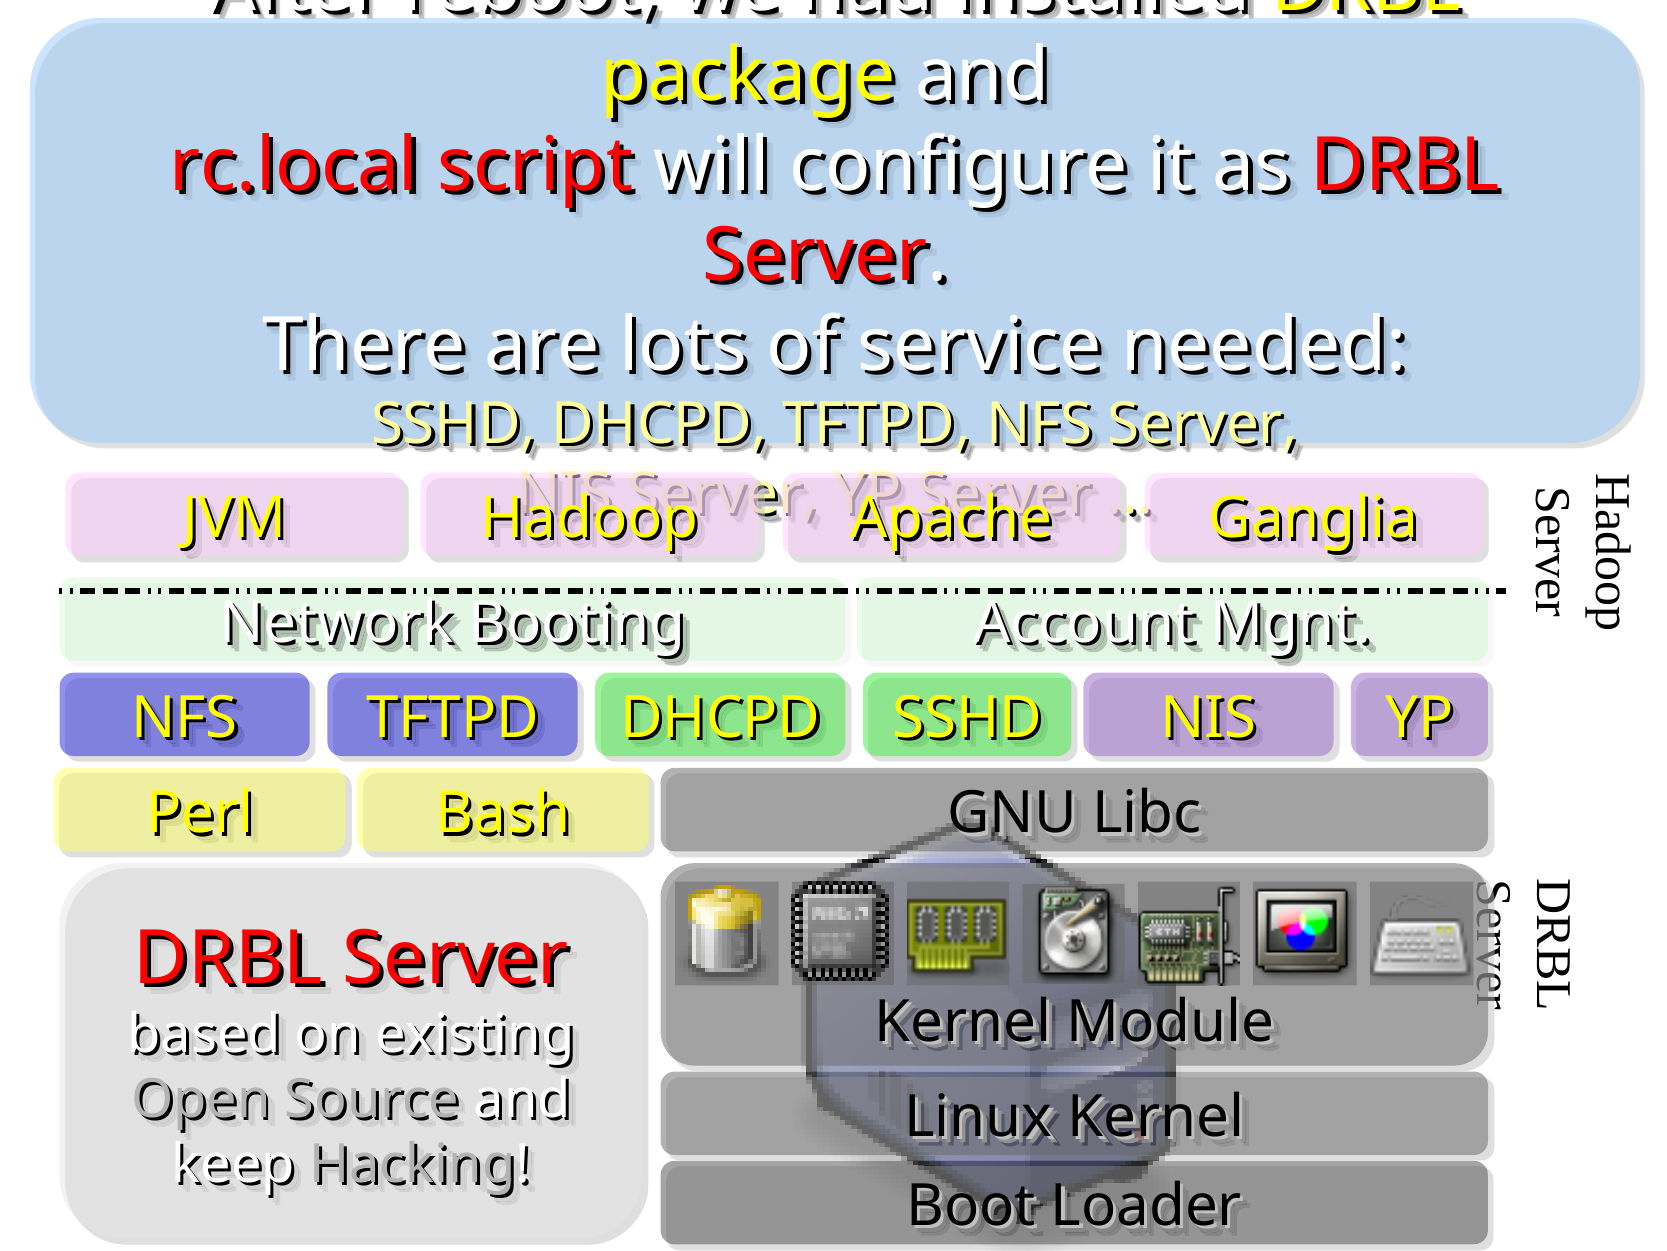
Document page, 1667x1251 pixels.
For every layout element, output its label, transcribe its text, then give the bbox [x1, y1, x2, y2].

text_box Hadoop [420, 472, 759, 557]
text_box After reboot, we had installed DRBL package and rc.local script will configure it as DRBL Server. There are lots of service needed: SSHD, DHCPD, TFTPD, NFS Server, NIS Server, YP Server ... [29, 17, 1641, 443]
picture [773, 852, 1221, 863]
text_box Hadoop Server [1503, 454, 1654, 650]
text_box YP [1351, 672, 1488, 757]
picture [791, 881, 894, 986]
text_box Kernel Module [660, 863, 1489, 1066]
text_box Bash [357, 767, 649, 852]
picture [1252, 881, 1357, 986]
text_box Linux Kernel [660, 1071, 1489, 1156]
text_box GNU Libc [660, 767, 1489, 852]
picture [773, 1156, 1221, 1160]
picture [773, 1245, 1221, 1251]
text_box DRBL Server [1475, 797, 1595, 1093]
picture [1022, 883, 1125, 984]
picture [675, 881, 779, 986]
text_box SSHD [863, 672, 1072, 757]
text_box Perl [53, 767, 346, 852]
text_box Account Mgnt. [857, 577, 1488, 661]
text_box NIS [1083, 672, 1334, 757]
picture [1369, 881, 1474, 986]
text_box NFS [59, 672, 310, 757]
text_box Network Booting [59, 577, 846, 661]
picture [1137, 881, 1240, 986]
text_box TFTPD [327, 672, 578, 757]
picture [907, 881, 1010, 986]
text_box DRBL Server based on existing Open Source and keep Hacking! [59, 863, 643, 1239]
text_box JVM [65, 472, 403, 557]
text_box Apache [782, 472, 1121, 557]
text_box DHCPD [595, 672, 846, 757]
text_box Ganglia [1144, 472, 1483, 557]
picture [773, 1066, 1221, 1071]
text_box Boot Loader [660, 1160, 1488, 1245]
